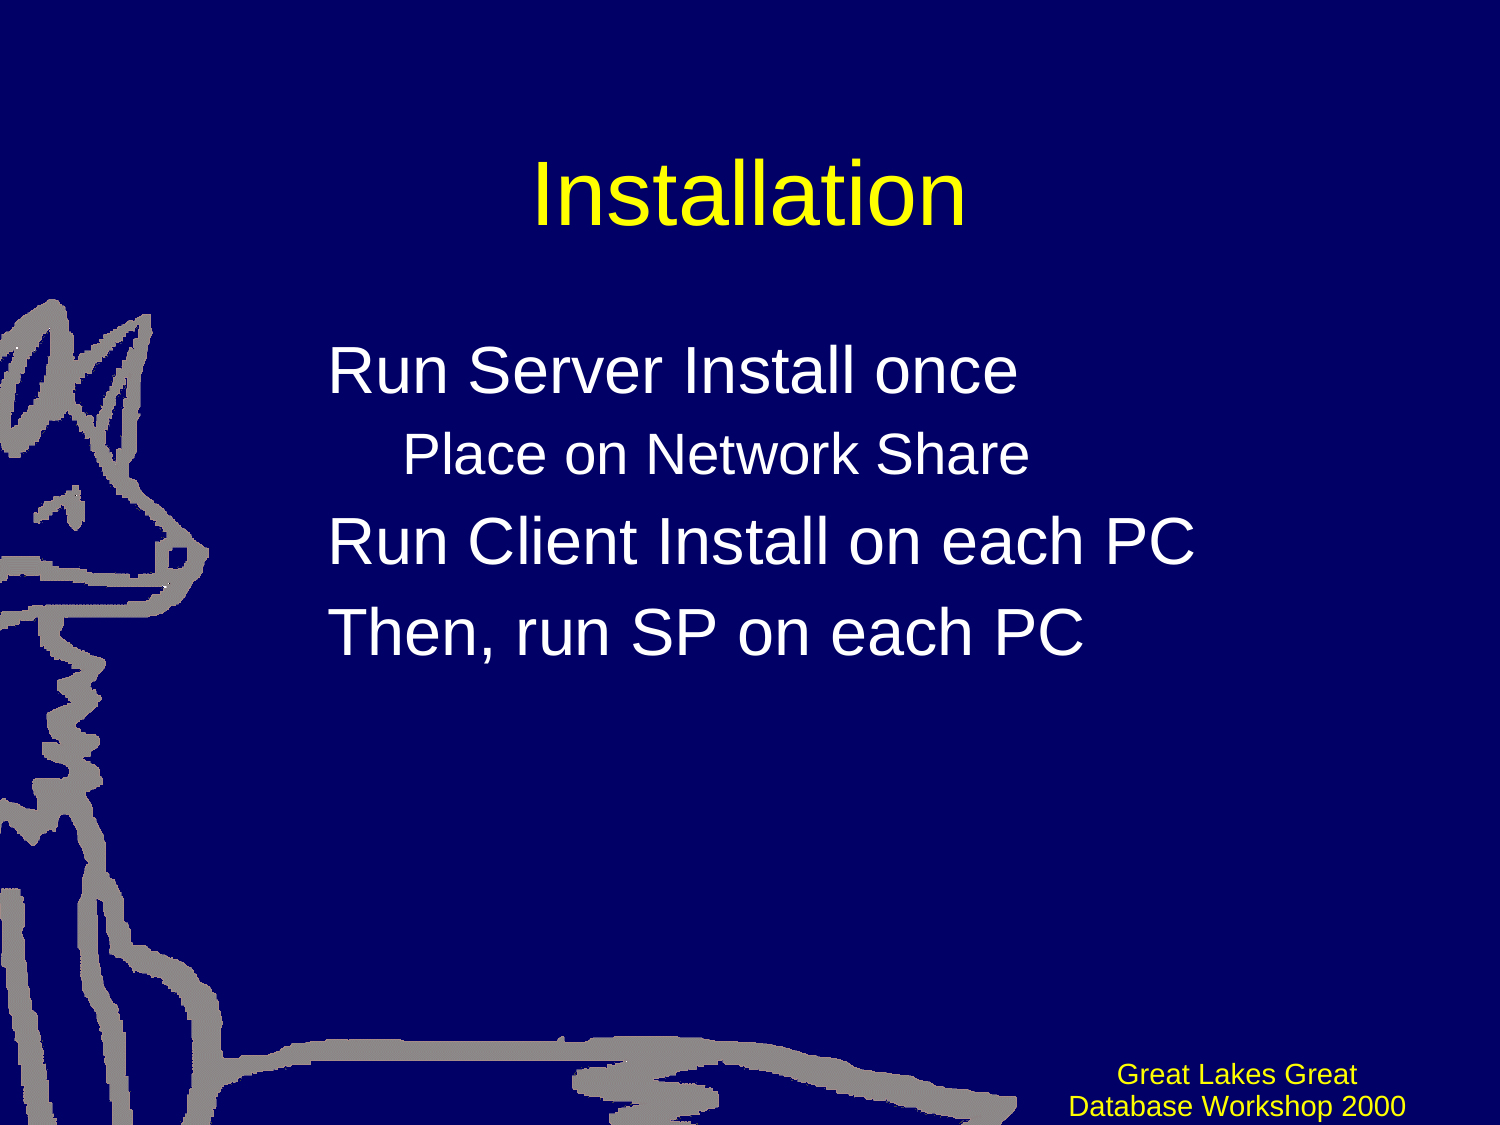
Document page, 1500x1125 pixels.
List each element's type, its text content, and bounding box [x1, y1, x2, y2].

list Run Server Install once Place on Network Share Run Client Install on each PC Then, run SP on each PC [312, 324, 1413, 1001]
picture [0, 275, 1019, 1125]
title Installation [112, 99, 1388, 288]
